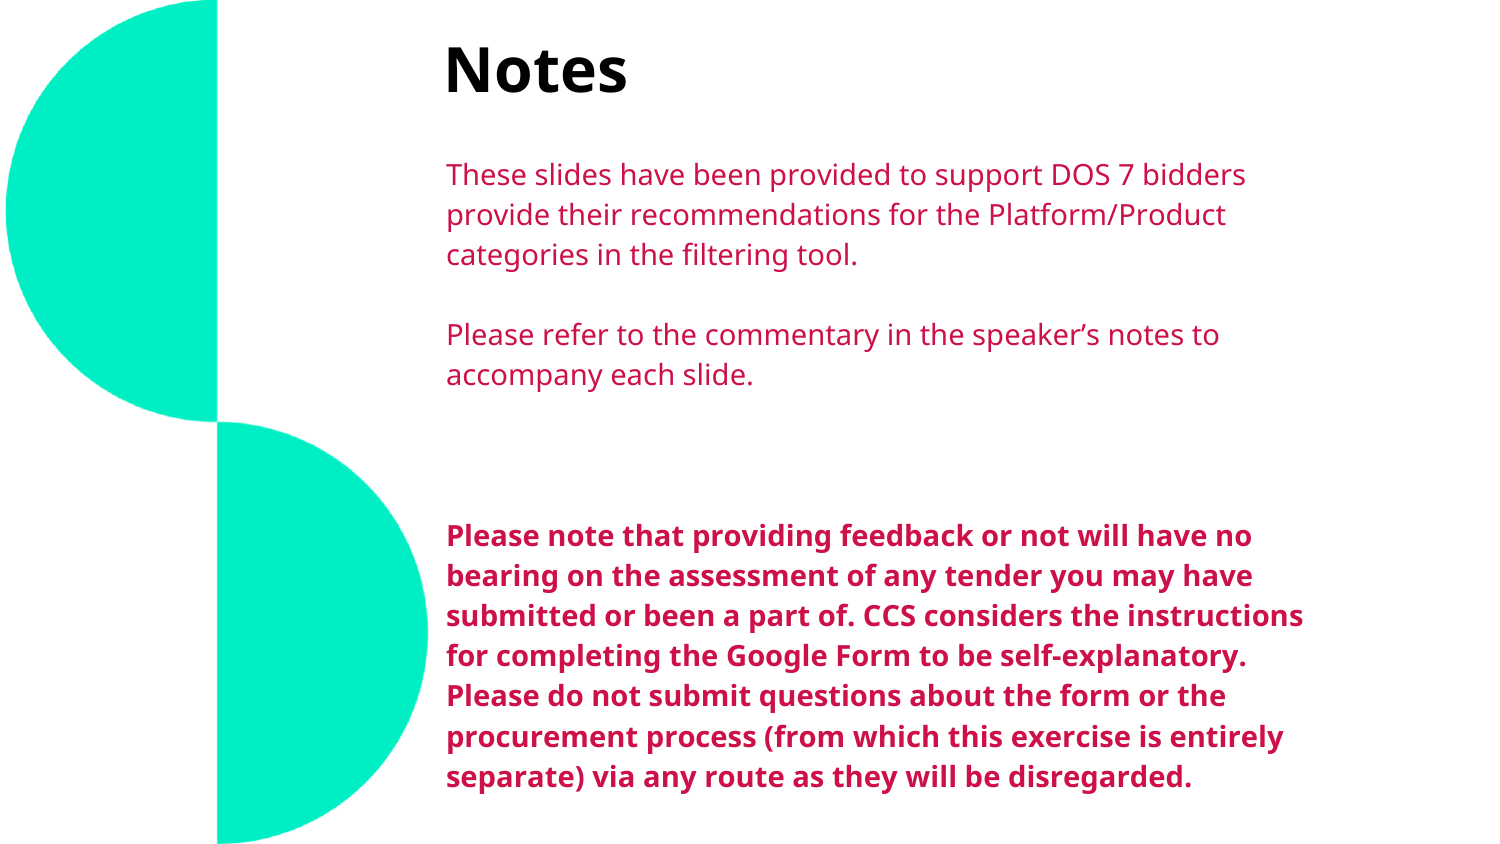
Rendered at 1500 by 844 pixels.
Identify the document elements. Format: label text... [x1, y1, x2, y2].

title Notes [443, 29, 1370, 106]
title These slides have been provided to support DOS 7 bidders provide their recommendations for the Platform/Product categories in the filtering tool. Please refer to the commentary in the speaker’s notes to accompany each slide. Please note that providing feedback or not will have no bearing on the assessment of any tender you may have submitted or been a part of. CCS considers the instructions for completing the Google Form to be self-explanatory. Please do not submit questions about the form or the procurement process (from which this exercise is entirely separate) via any route as they will be disregarded. [221, 150, 1345, 833]
